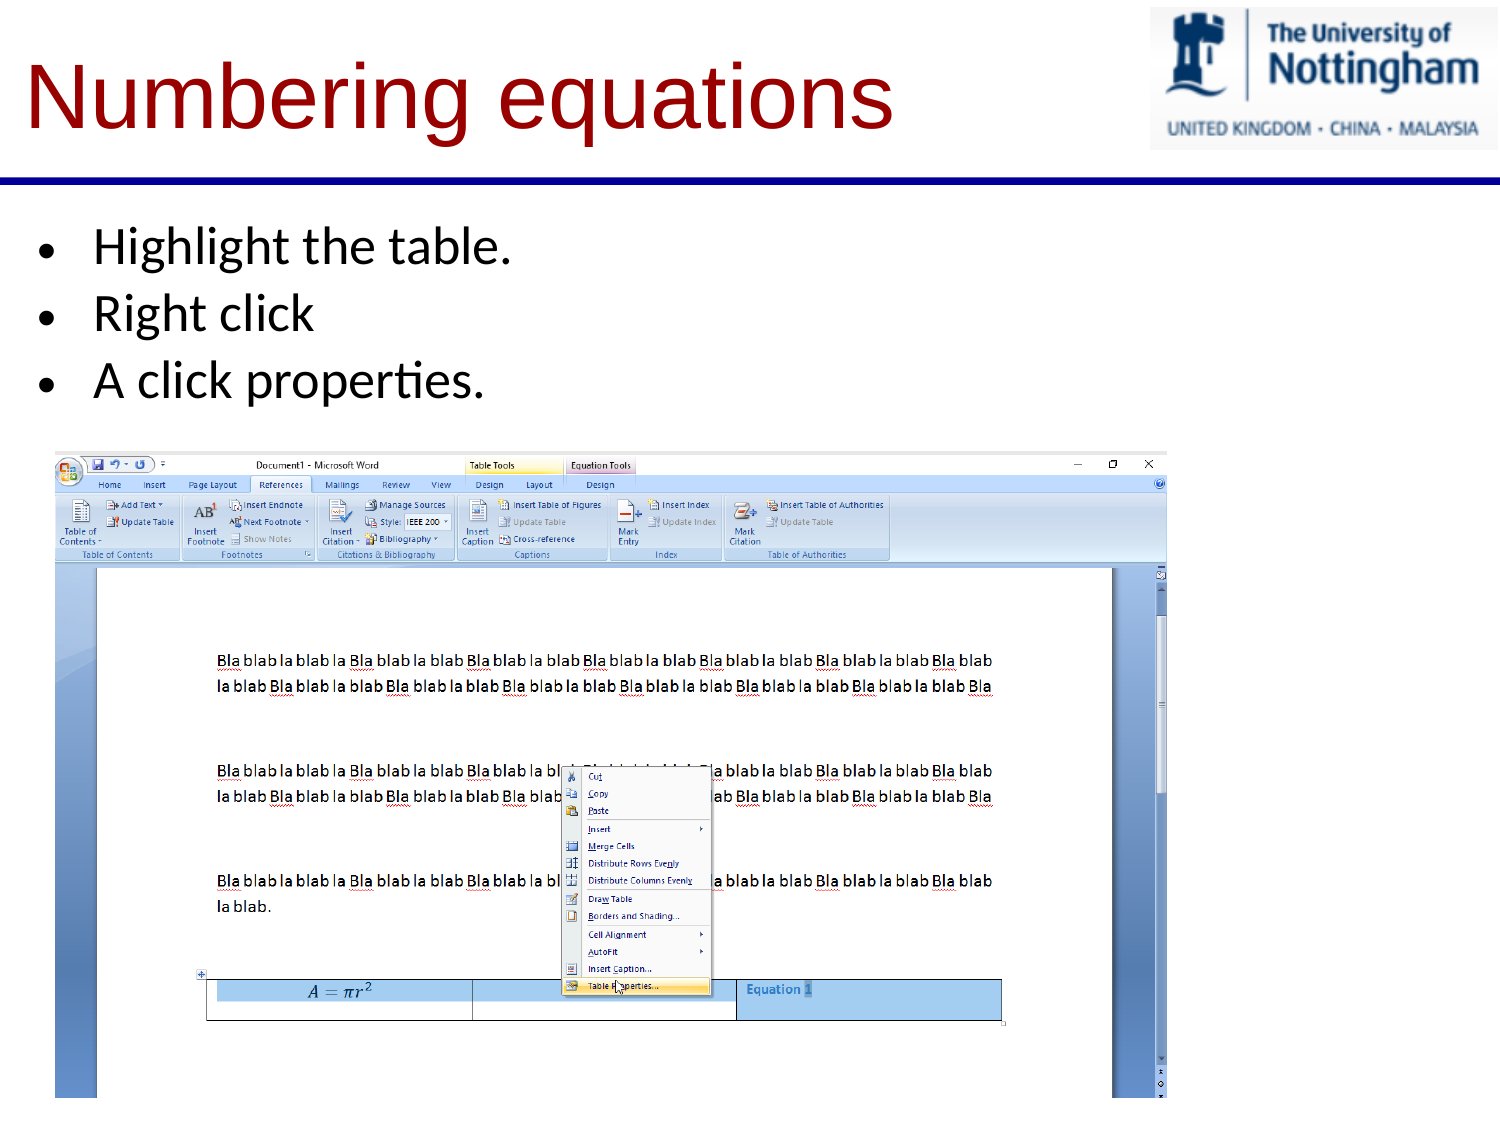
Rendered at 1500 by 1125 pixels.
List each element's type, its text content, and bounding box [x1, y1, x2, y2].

title Numbering equations [24, 19, 1387, 175]
text_box Highlight the table. Right click A click properties. [22, 216, 1236, 420]
picture [1150, 7, 1498, 150]
picture [55, 451, 1167, 1098]
